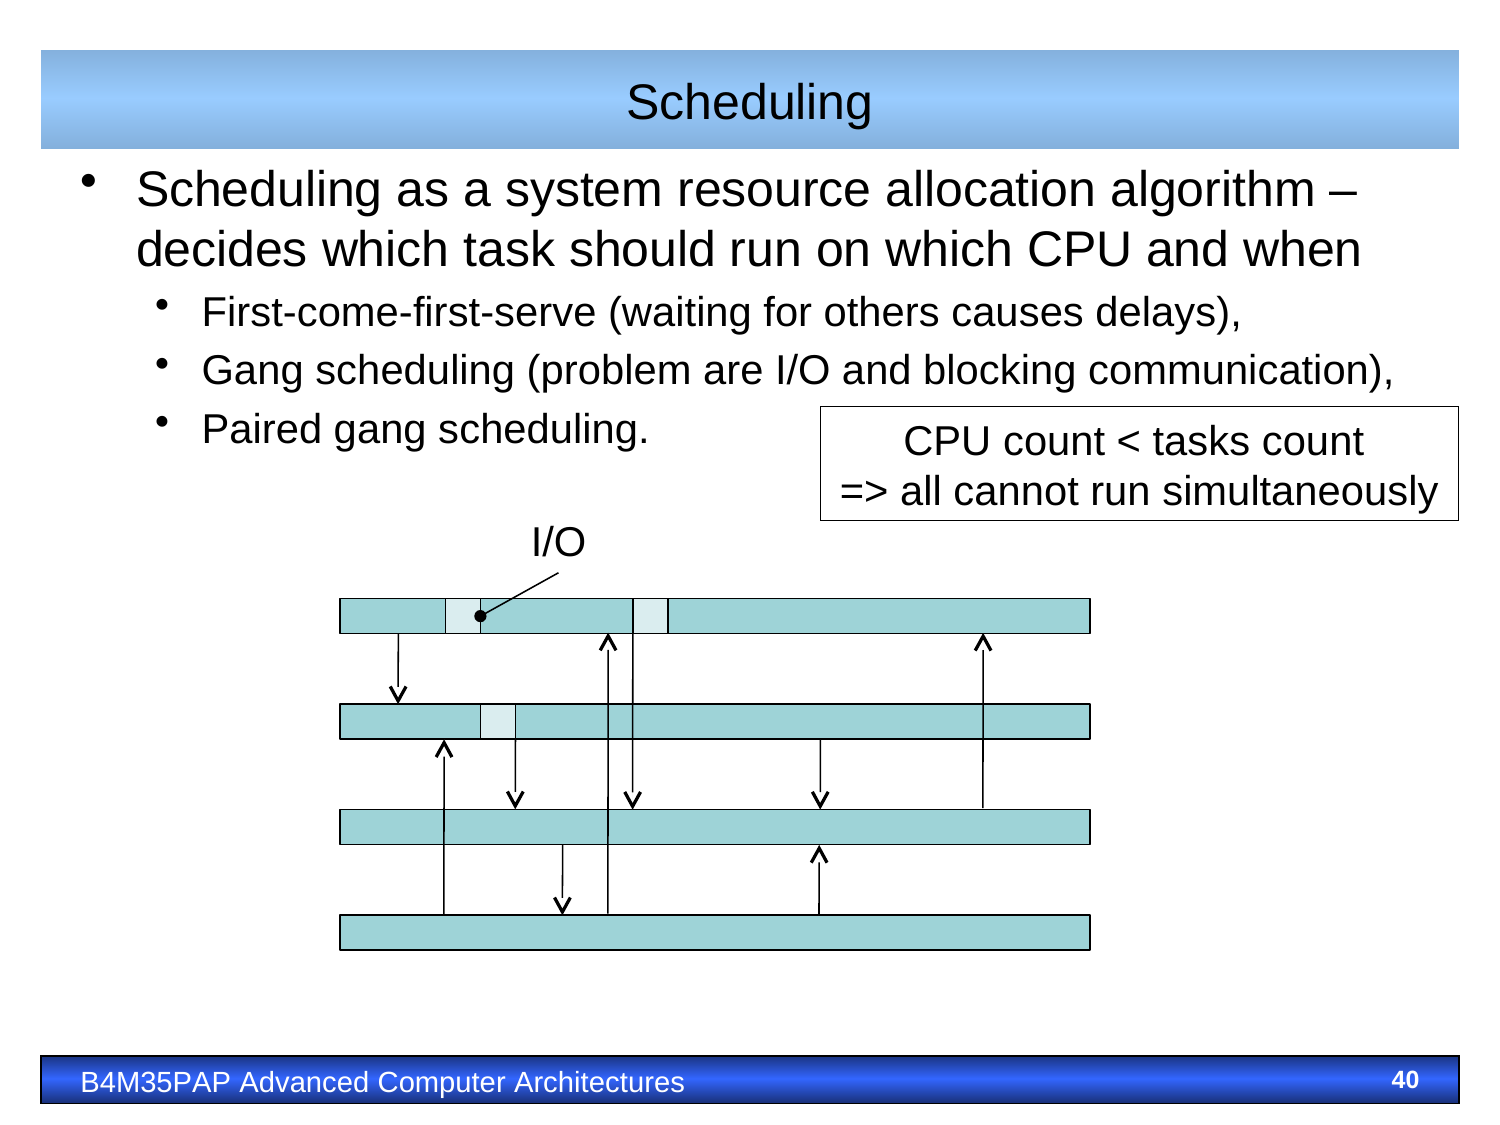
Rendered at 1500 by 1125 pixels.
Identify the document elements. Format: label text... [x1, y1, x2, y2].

text_box I/O [515, 507, 602, 573]
title Scheduling [41, 50, 1459, 149]
text_box [339, 598, 1090, 951]
text_box CPU count < tasks count => all cannot run simultaneously [820, 406, 1459, 521]
list Scheduling as a system resource allocation algorithm – decides which task should run on which CPU and when First-come-first-serve (waiting for others causes delays), Gang scheduling (problem are I/O and blocking communication), Paired gang scheduling. [64, 148, 1436, 1000]
